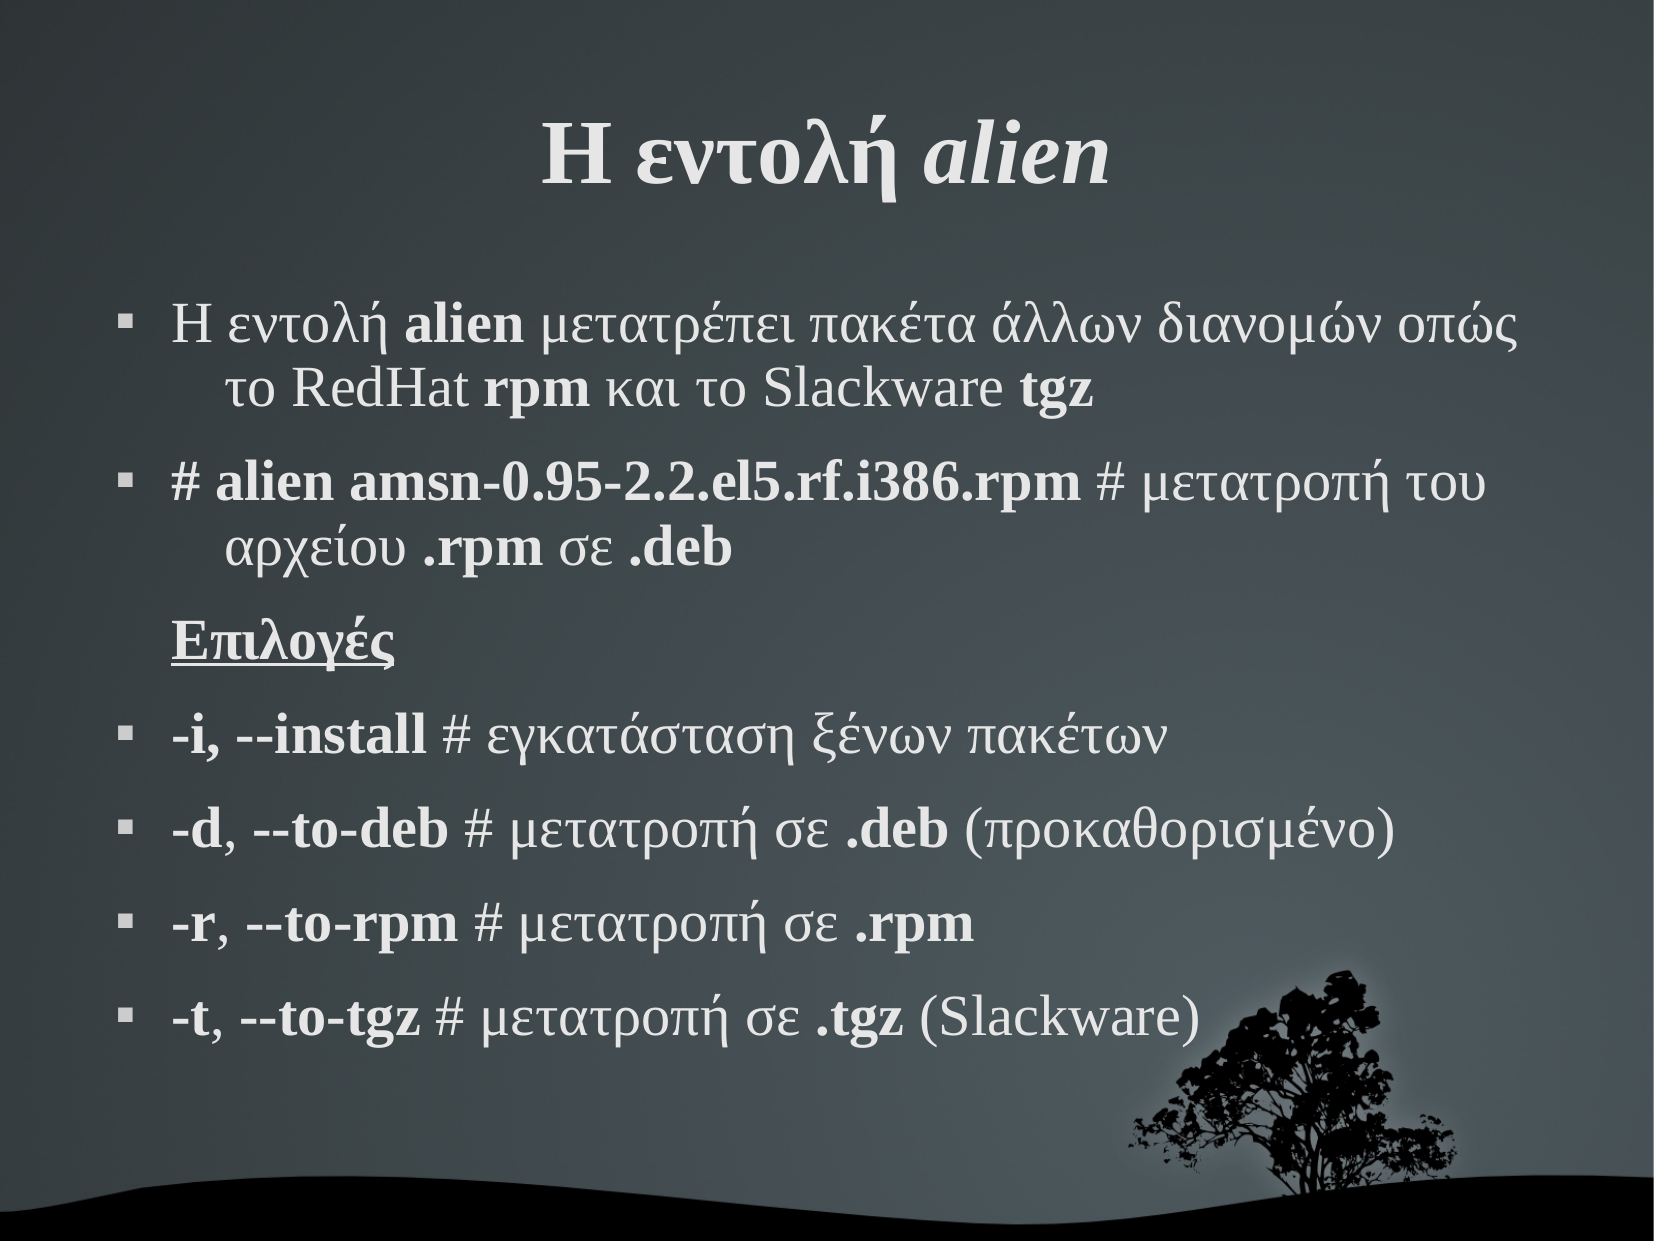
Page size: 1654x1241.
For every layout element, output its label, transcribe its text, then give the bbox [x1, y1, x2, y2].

title Η εντολή alien [82, 49, 1571, 257]
picture [0, 0, 1654, 1241]
list Η εντολή alien μετατρέπει πακέτα άλλων διανομών οπώς το RedHat rpm και το Slackware tgz # alien amsn-0.95-2.2.el5.rf.i386.rpm # μετατροπή του αρχείου .rpm σε .deb Επιλογές -i, --install # εγκατάσταση ξένων πακέτων -d, --to-deb # μετατροπή σε .deb (προκαθορισμένο) -r, --to-rpm # μετατροπή σε .rpm -t, --to-tgz # μετατροπή σε .tgz (Slackware) [82, 290, 1571, 1152]
